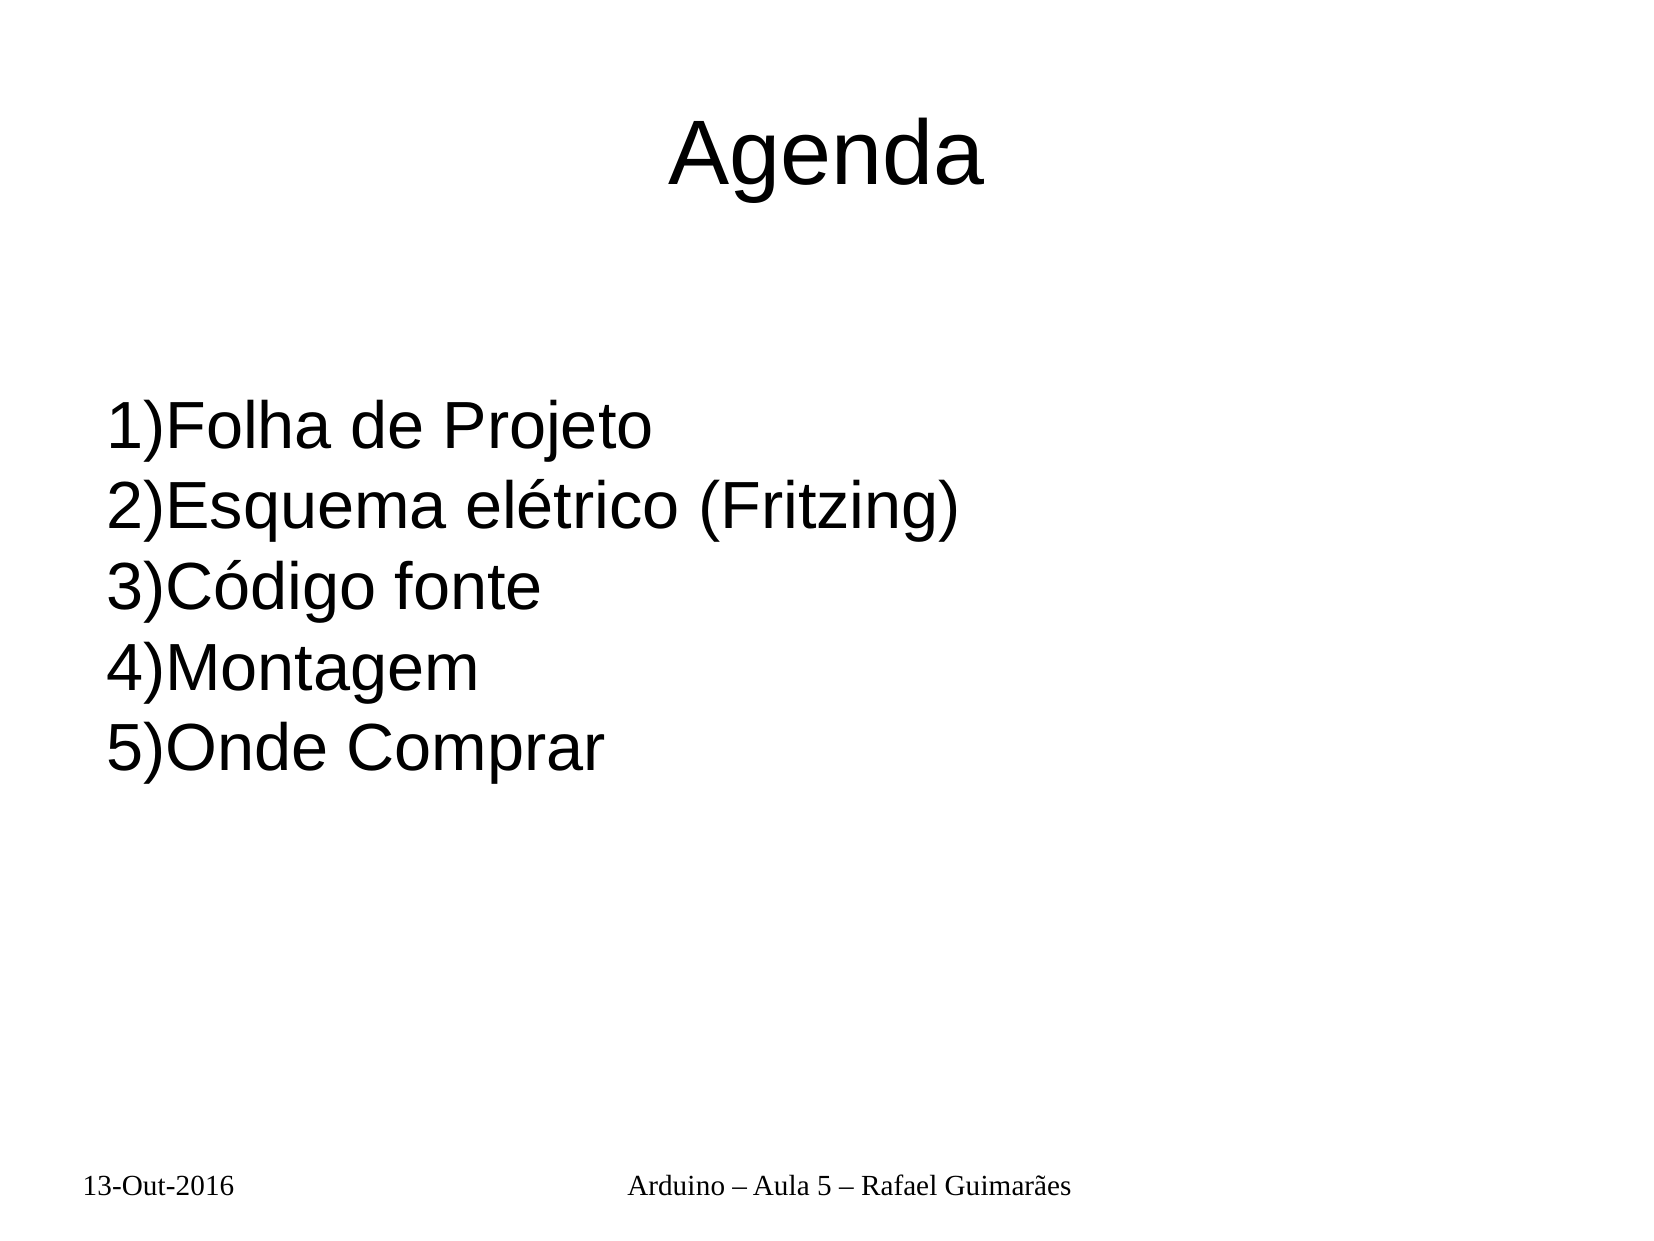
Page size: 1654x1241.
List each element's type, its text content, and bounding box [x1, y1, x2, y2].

title Agenda [82, 49, 1571, 257]
subtitle Folha de Projeto Esquema elétrico (Fritzing) Código fonte Montagem Onde Comprar [106, 307, 1595, 1027]
